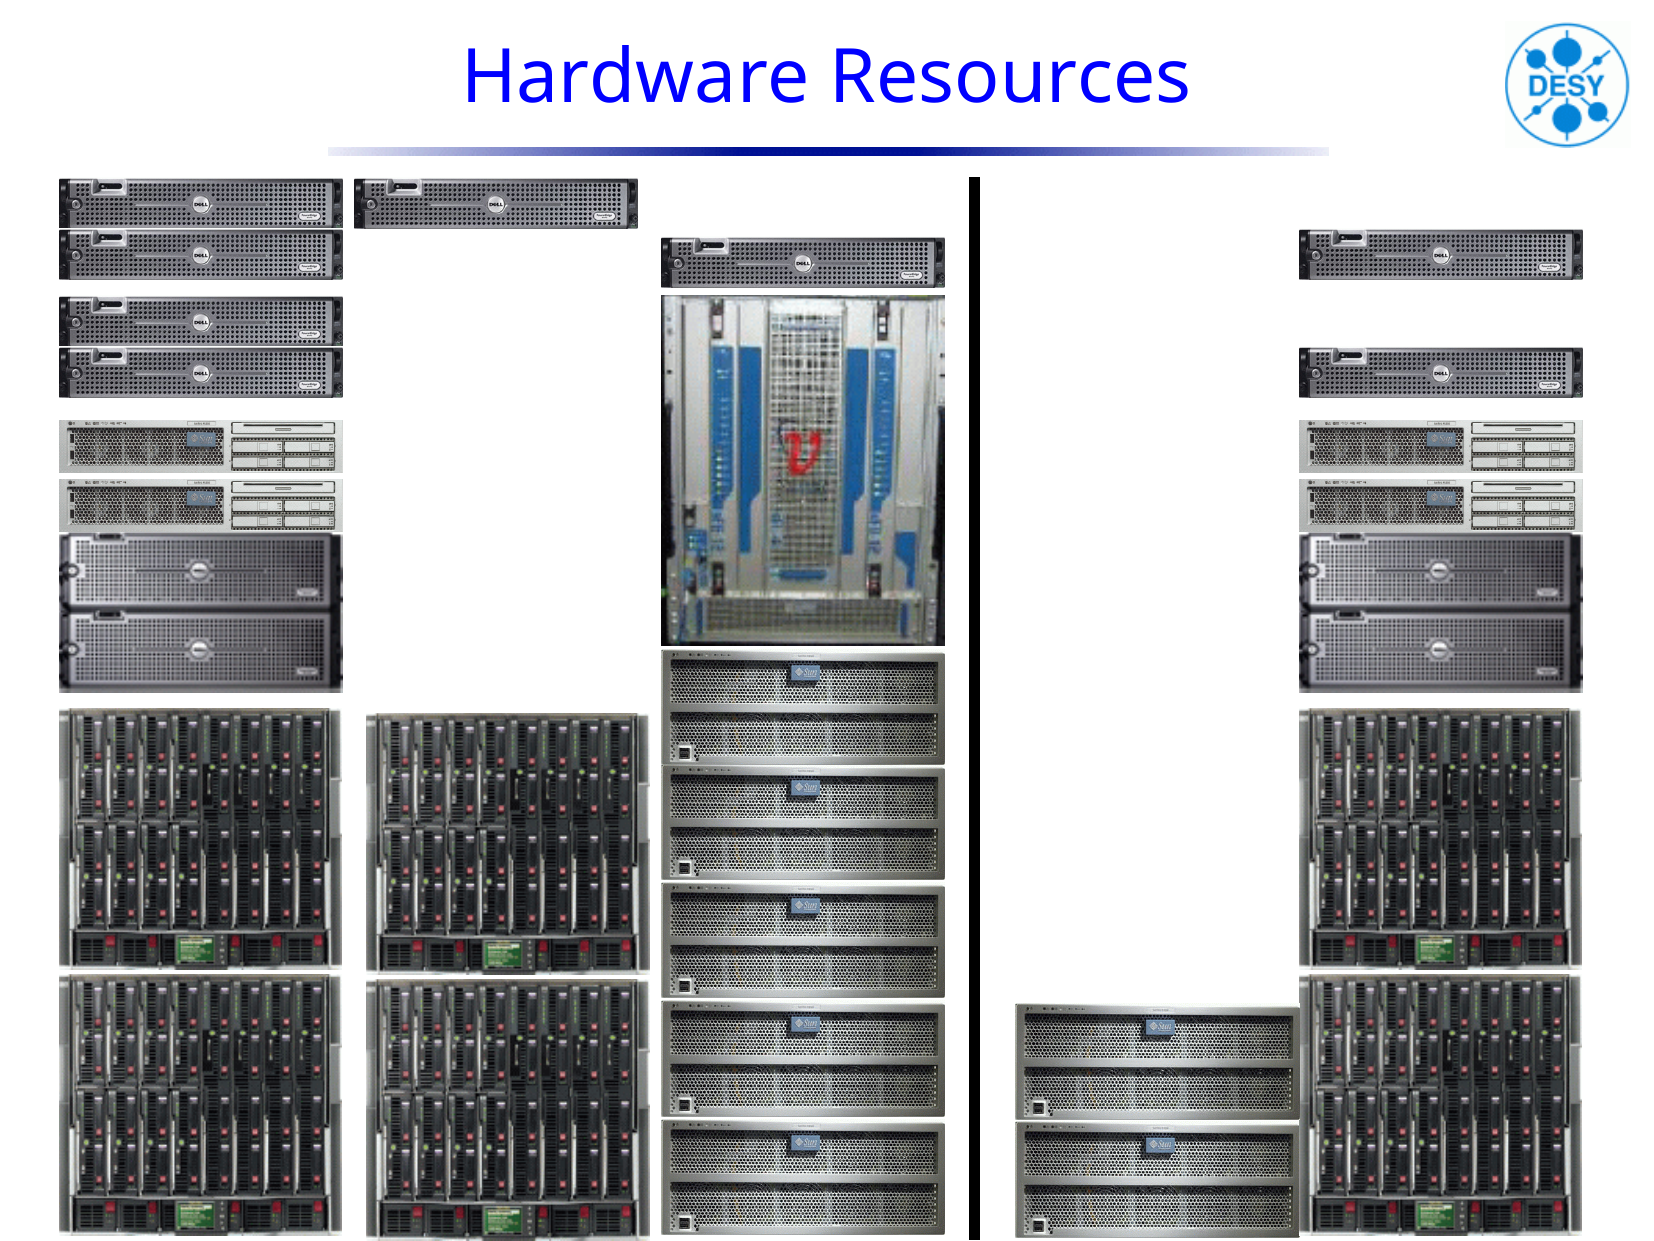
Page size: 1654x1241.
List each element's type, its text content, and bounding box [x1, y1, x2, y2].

picture [661, 649, 945, 880]
picture [1505, 21, 1631, 148]
picture [59, 420, 343, 473]
picture [1299, 346, 1583, 399]
picture [1015, 974, 1582, 1238]
picture [366, 979, 650, 1241]
picture [661, 882, 945, 999]
picture [1299, 420, 1583, 473]
picture [59, 708, 342, 970]
title Hardware Resources [147, 7, 1506, 141]
picture [59, 479, 343, 693]
picture [366, 713, 650, 975]
picture [59, 974, 342, 1236]
picture [328, 147, 1329, 156]
picture [1299, 228, 1583, 280]
picture [354, 177, 638, 229]
picture [661, 1119, 945, 1235]
picture [1299, 479, 1583, 693]
picture [59, 177, 343, 280]
picture [661, 1000, 945, 1117]
picture [661, 236, 945, 288]
picture [59, 295, 343, 399]
picture [661, 295, 945, 646]
picture [1299, 708, 1582, 970]
